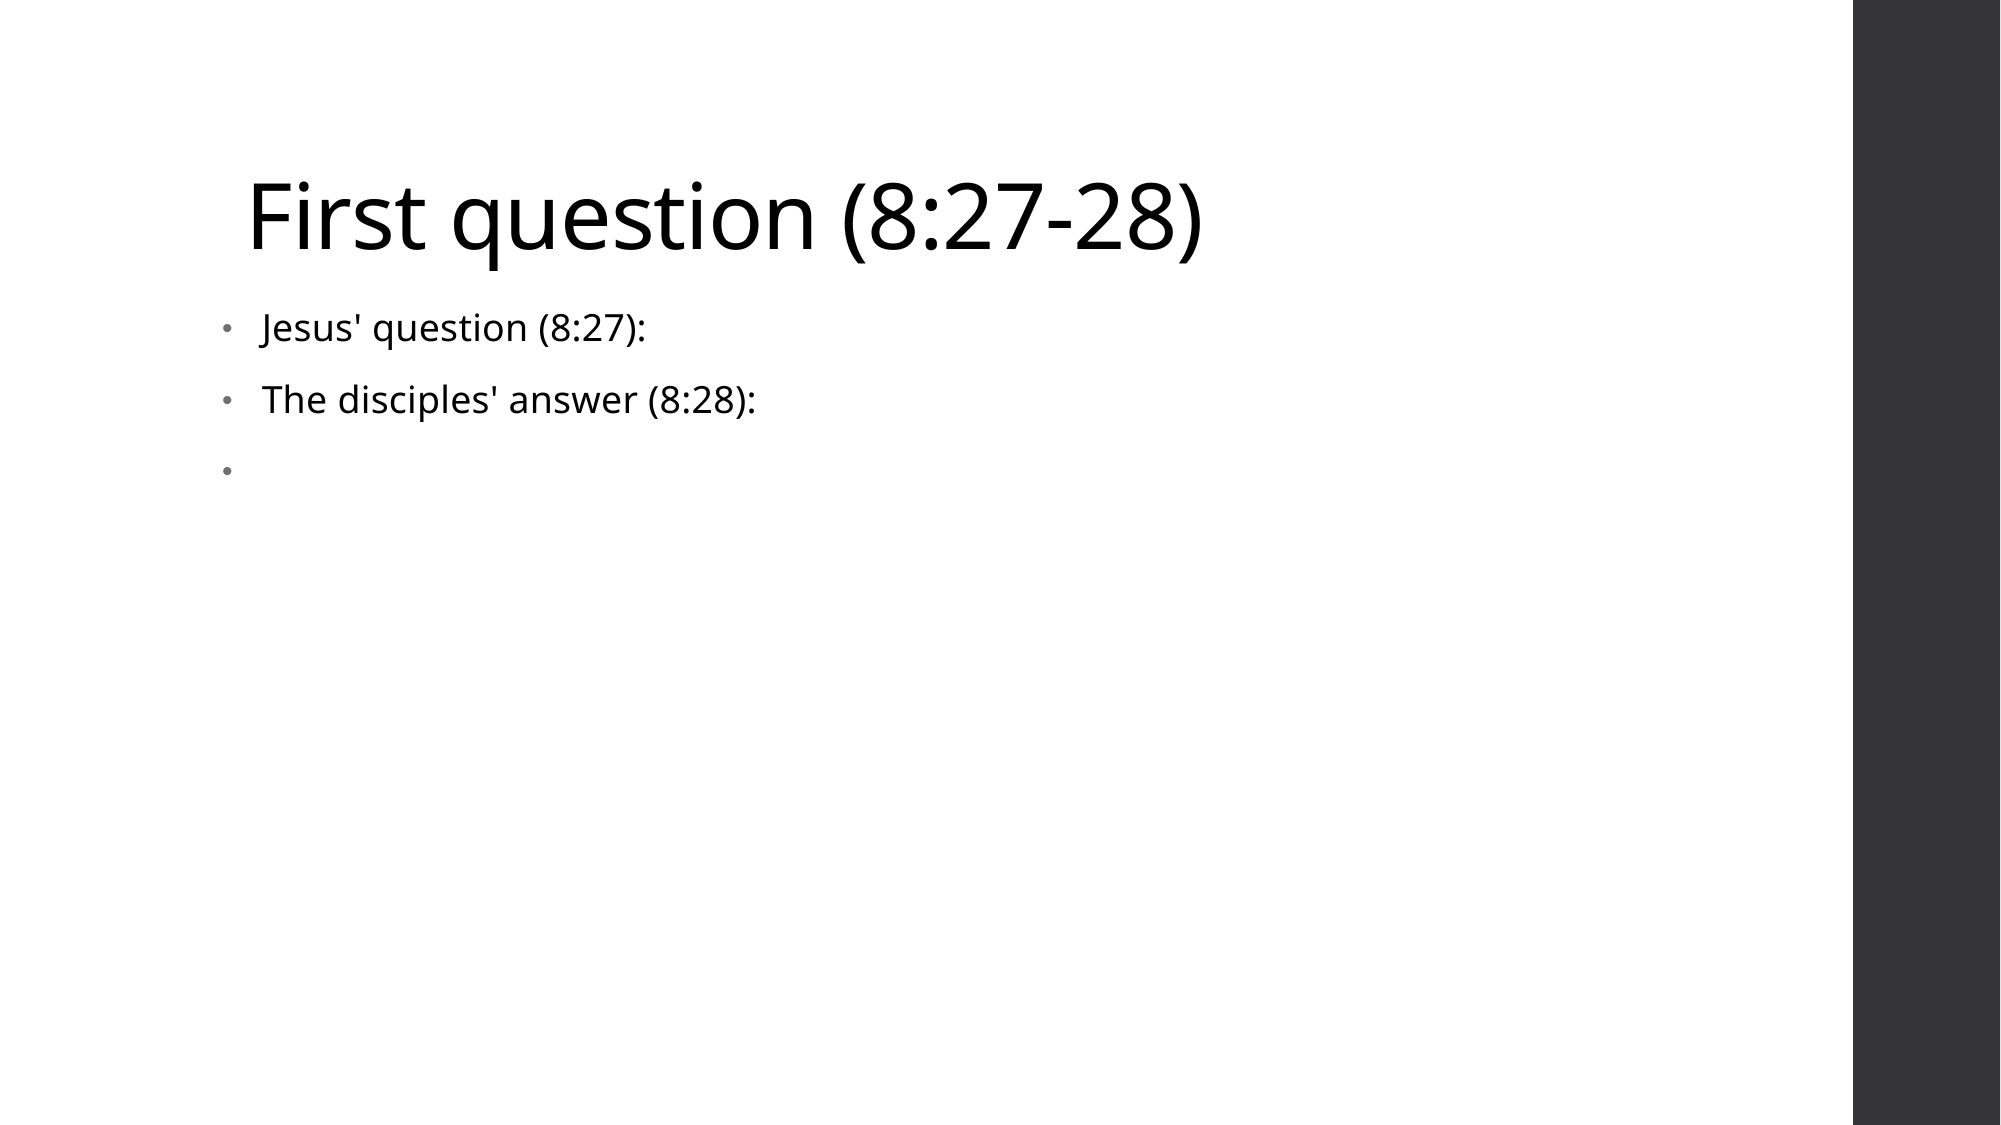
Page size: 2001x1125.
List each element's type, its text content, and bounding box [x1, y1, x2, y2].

title First question (8:27-28) [206, 60, 1797, 278]
list Jesus' question (8:27): The disciples' answer (8:28): [206, 299, 1617, 1014]
